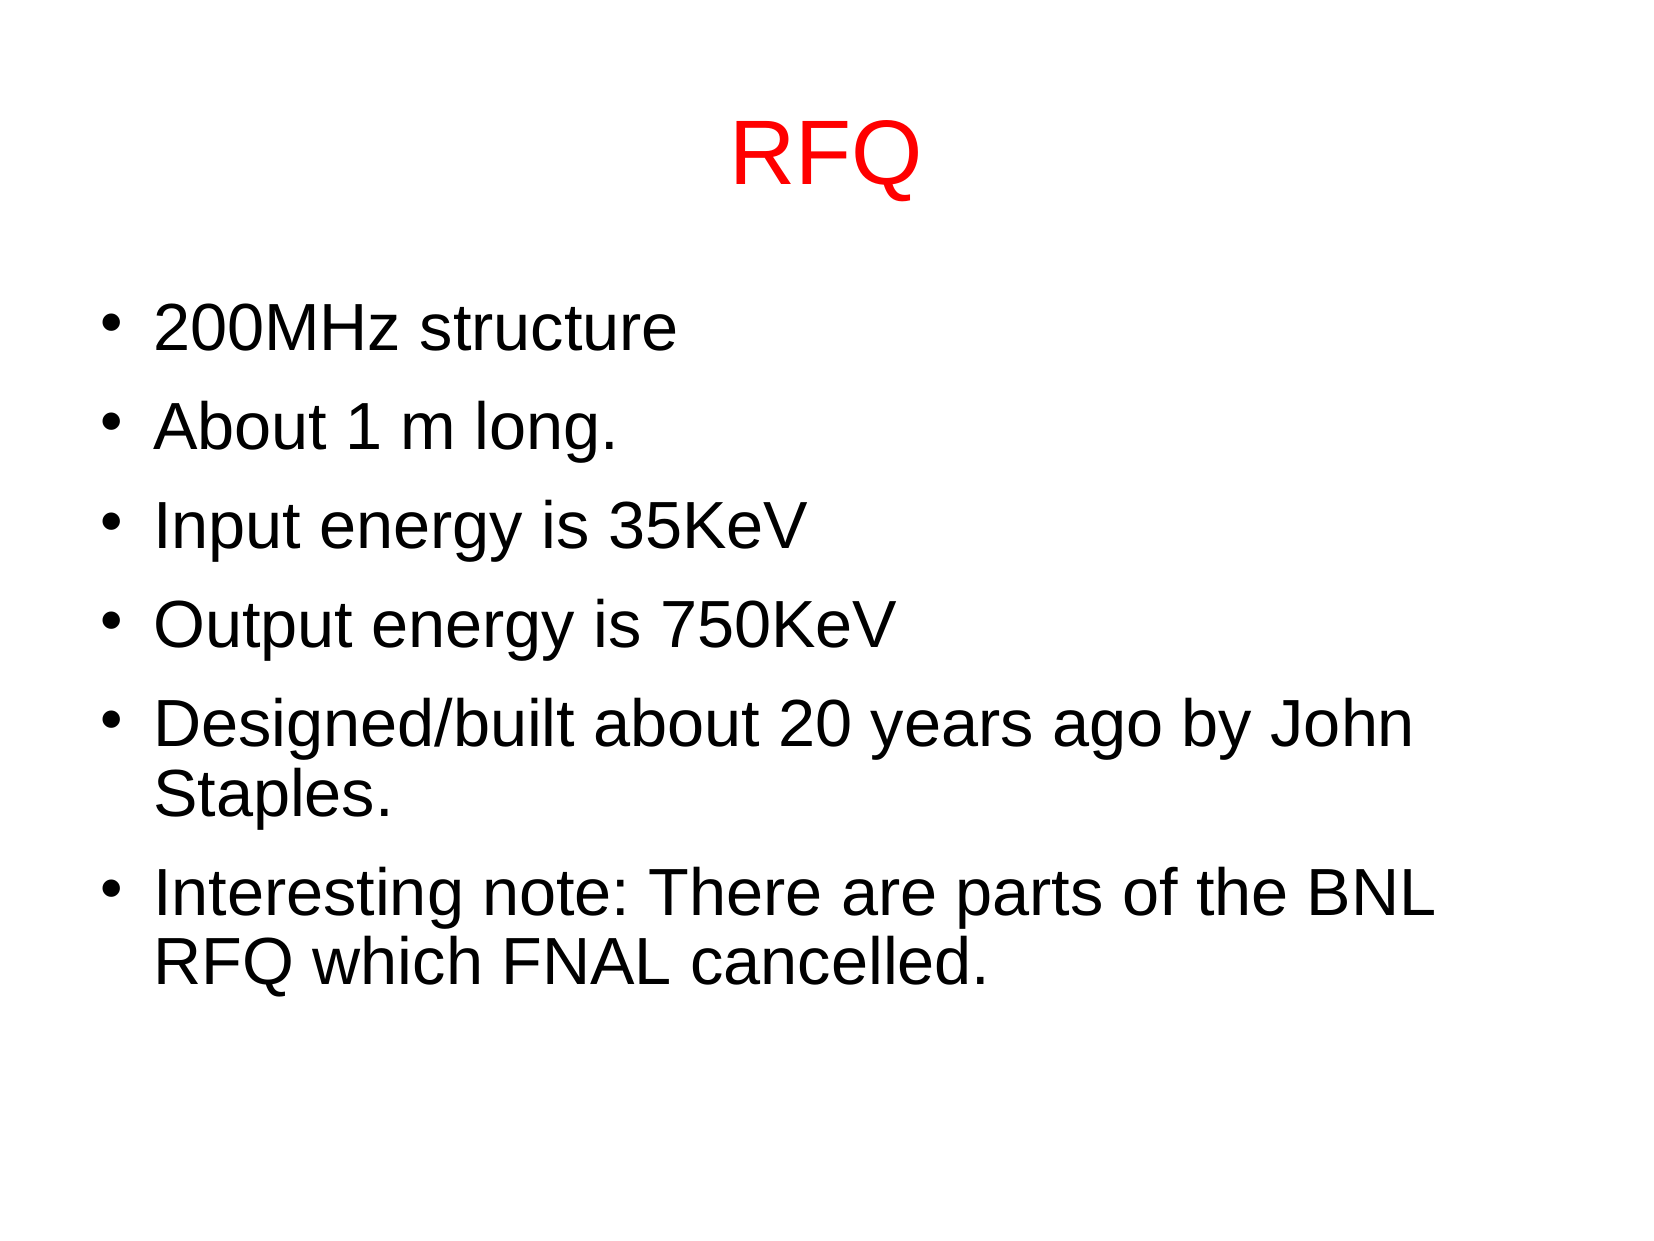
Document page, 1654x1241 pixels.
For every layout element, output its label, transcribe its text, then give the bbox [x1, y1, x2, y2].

list 200MHz structure About 1 m long. Input energy is 35KeV Output energy is 750KeV Designed/built about 20 years ago by John Staples. Interesting note: There are parts of the BNL RFQ which FNAL cancelled. [82, 290, 1571, 1094]
title RFQ [82, 49, 1571, 257]
